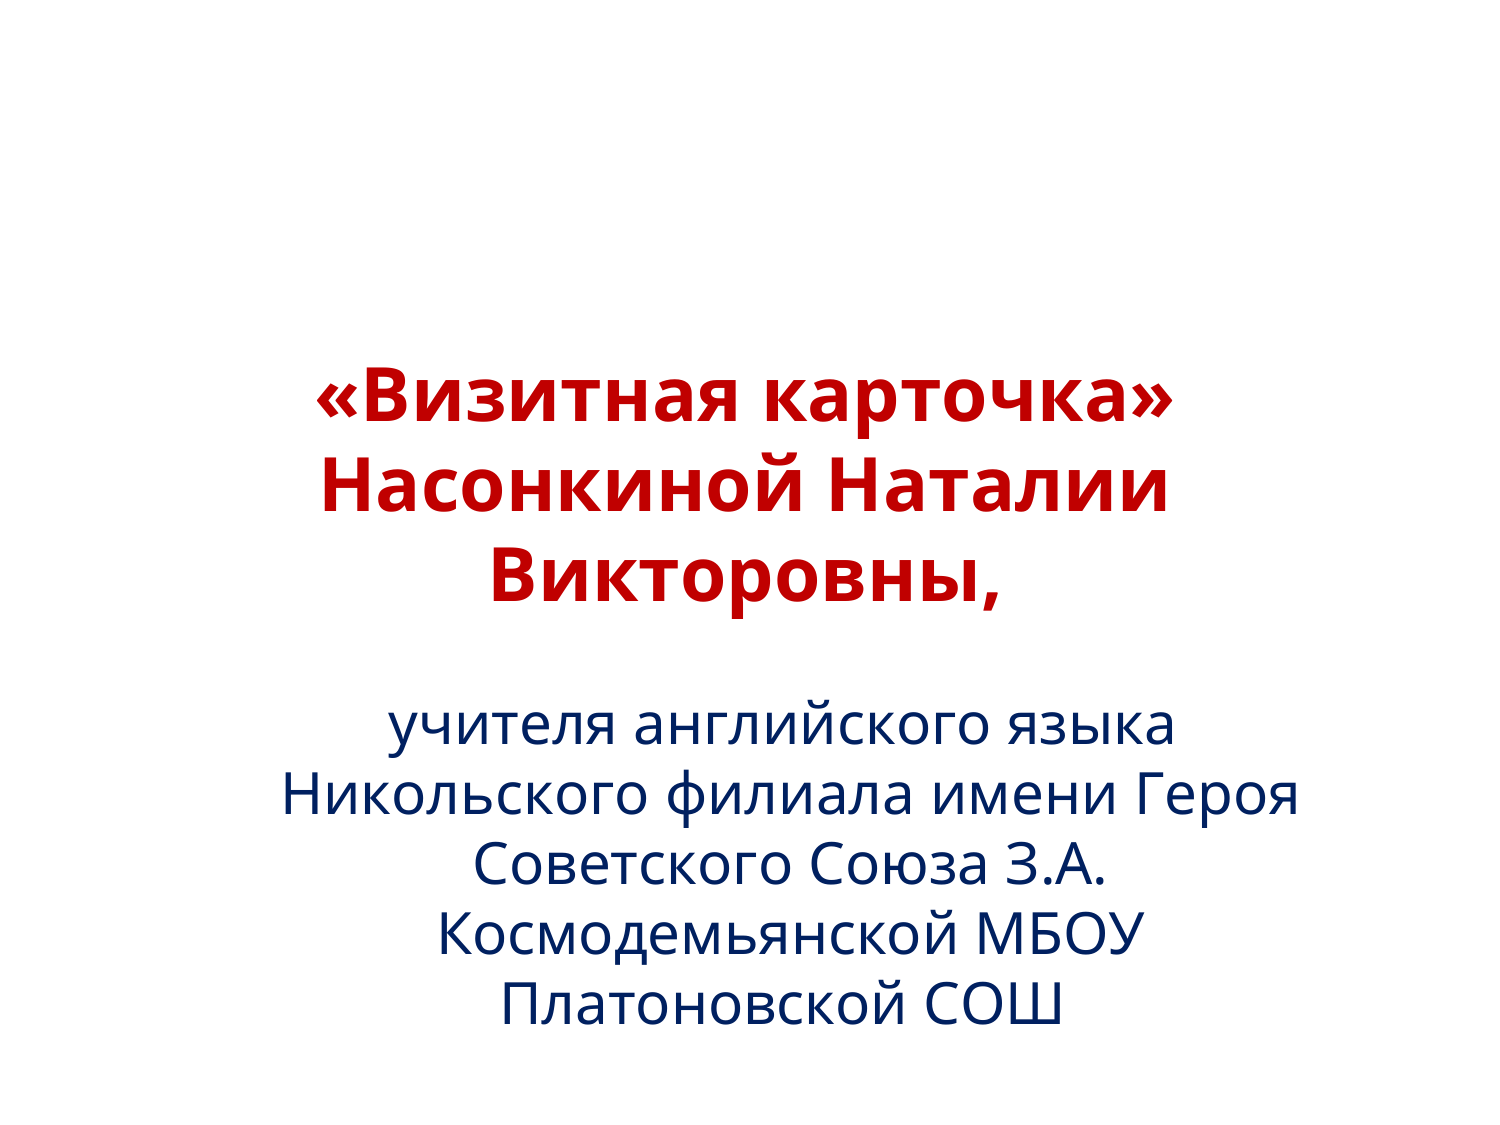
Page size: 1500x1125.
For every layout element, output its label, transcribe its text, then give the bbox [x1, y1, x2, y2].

subtitle учителя английского языка Никольского филиала имени Героя Советского Союза З.А. Космодемьянской МБОУ Платоновской СОШ [222, 678, 1359, 1125]
title «Визитная карточка» Насонкиной Наталии Викторовны, [70, 316, 1421, 617]
